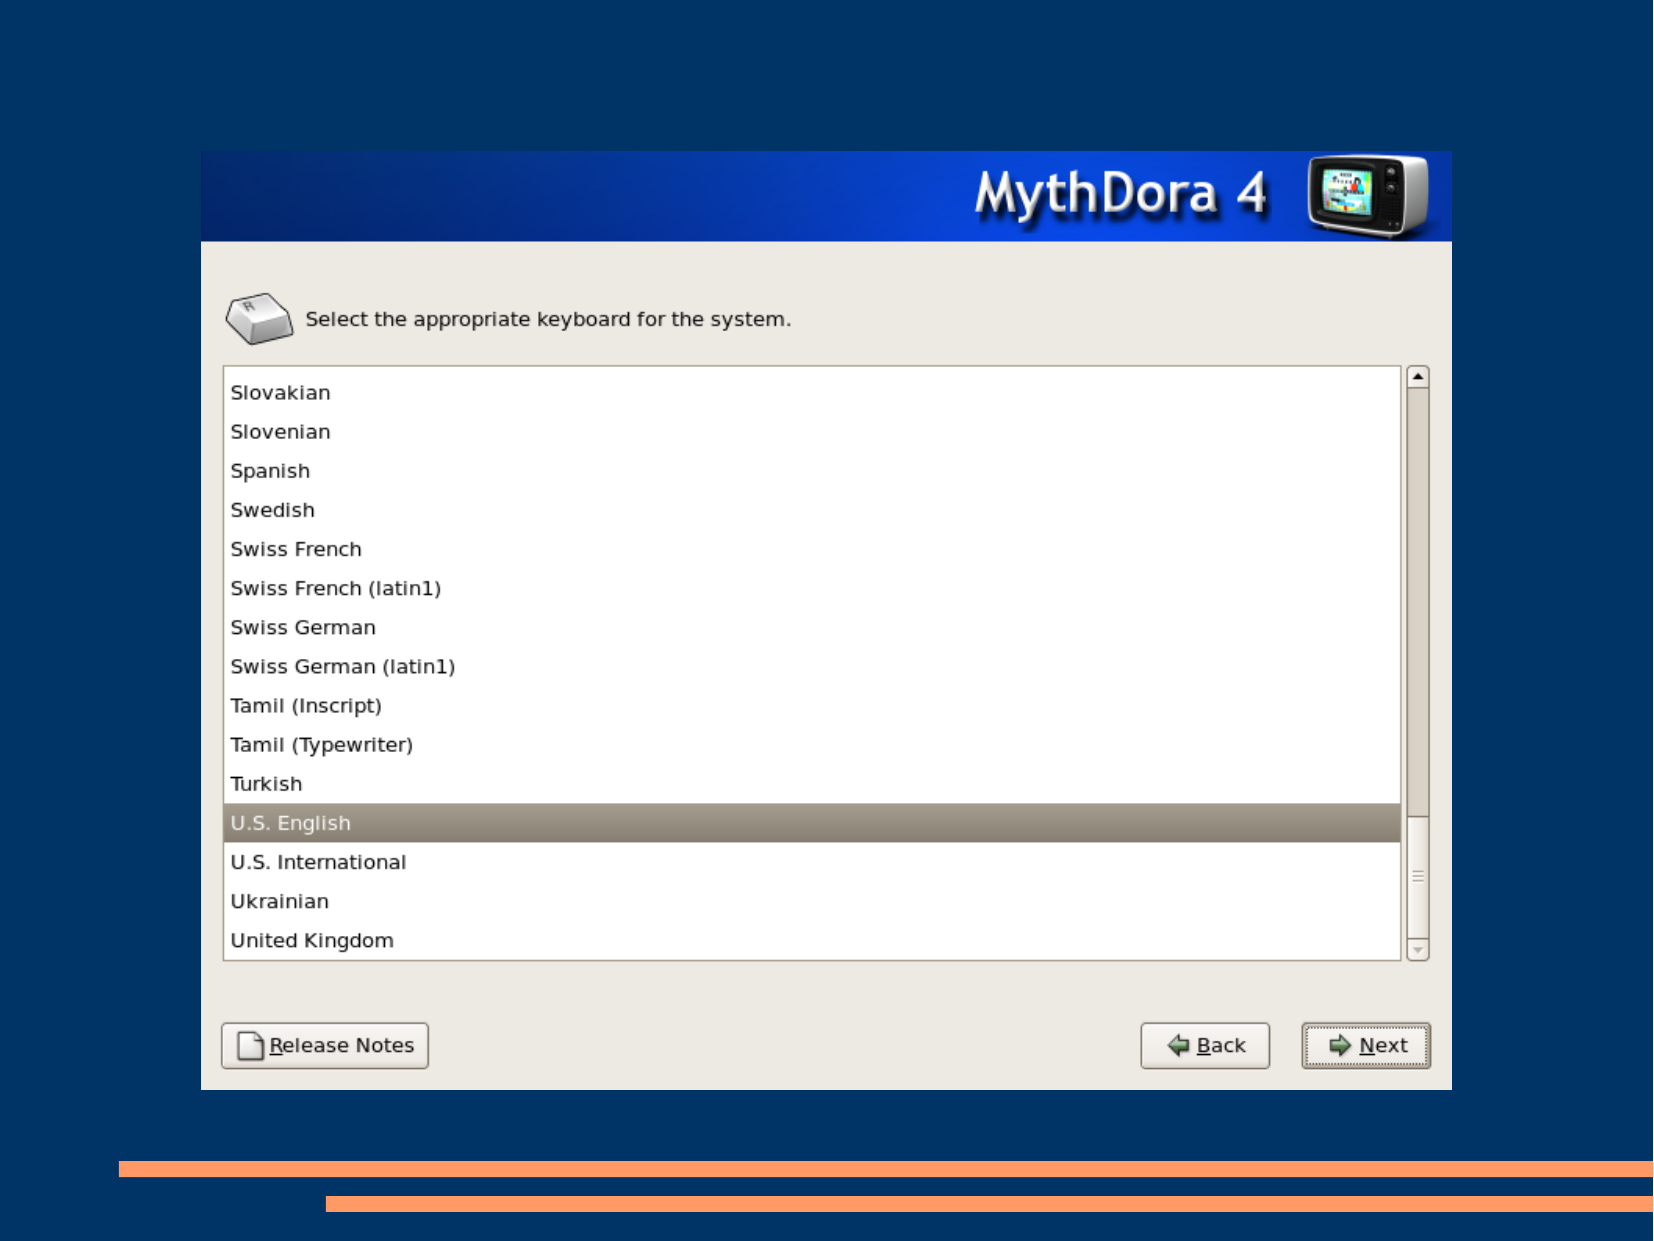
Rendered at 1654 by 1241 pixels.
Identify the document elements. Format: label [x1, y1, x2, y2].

picture [201, 151, 1452, 1090]
